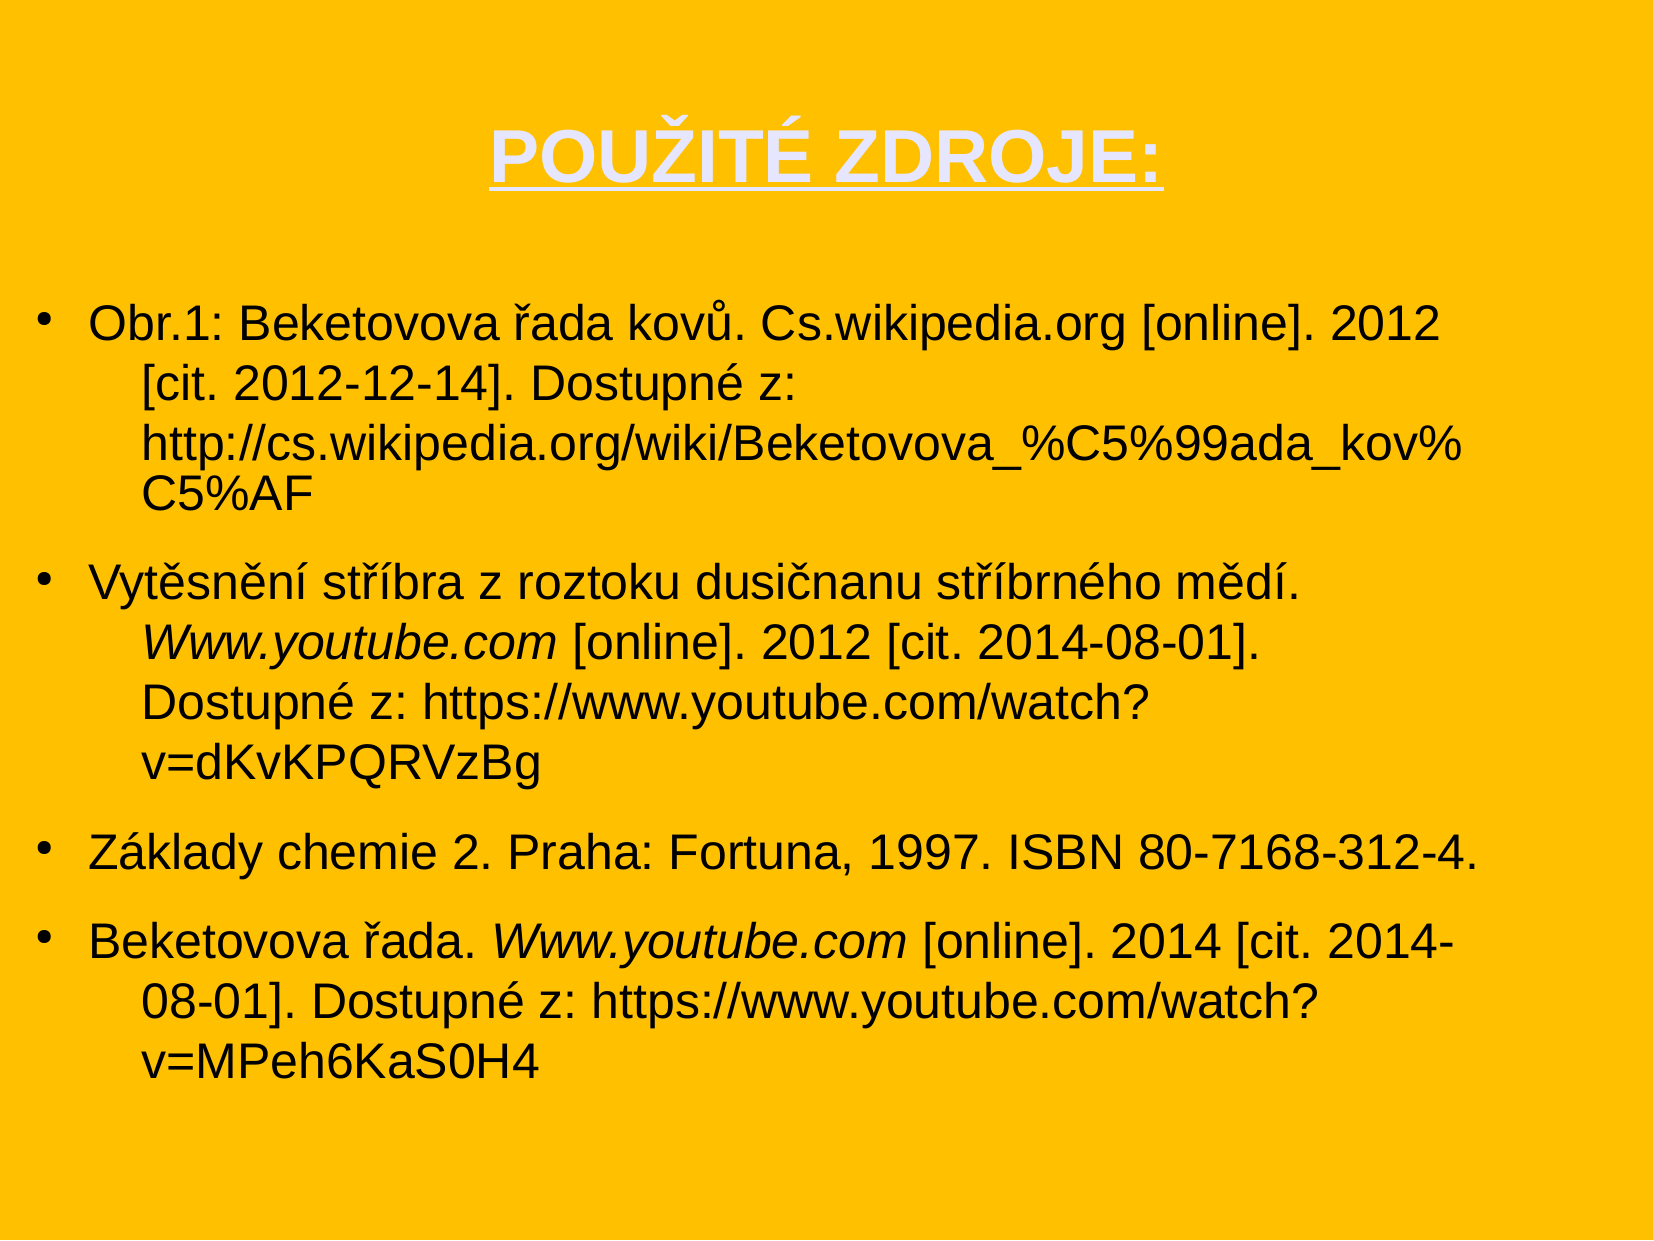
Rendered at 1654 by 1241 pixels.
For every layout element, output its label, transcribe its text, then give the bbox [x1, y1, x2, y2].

title POUŽITÉ ZDROJE: [82, 49, 1571, 257]
list Obr.1: Beketovova řada kovů. Cs.wikipedia.org [online]. 2012 [cit. 2012-12-14]. Dostupné z: http://cs.wikipedia.org/wiki/Beketovova_%C5%99ada_kov%C5%AF Vytěsnění stříbra z roztoku dusičnanu stříbrného mědí. Www.youtube.com [online]. 2012 [cit. 2014-08-01]. Dostupné z: https://www.youtube.com/watch?v=dKvKPQRVzBg Základy chemie 2. Praha: Fortuna, 1997. ISBN 80-7168-312-4. Beketovova řada. Www.youtube.com [online]. 2014 [cit. 2014-08-01]. Dostupné z: https://www.youtube.com/watch?v=MPeh6KaS0H4 [0, 290, 1489, 1039]
